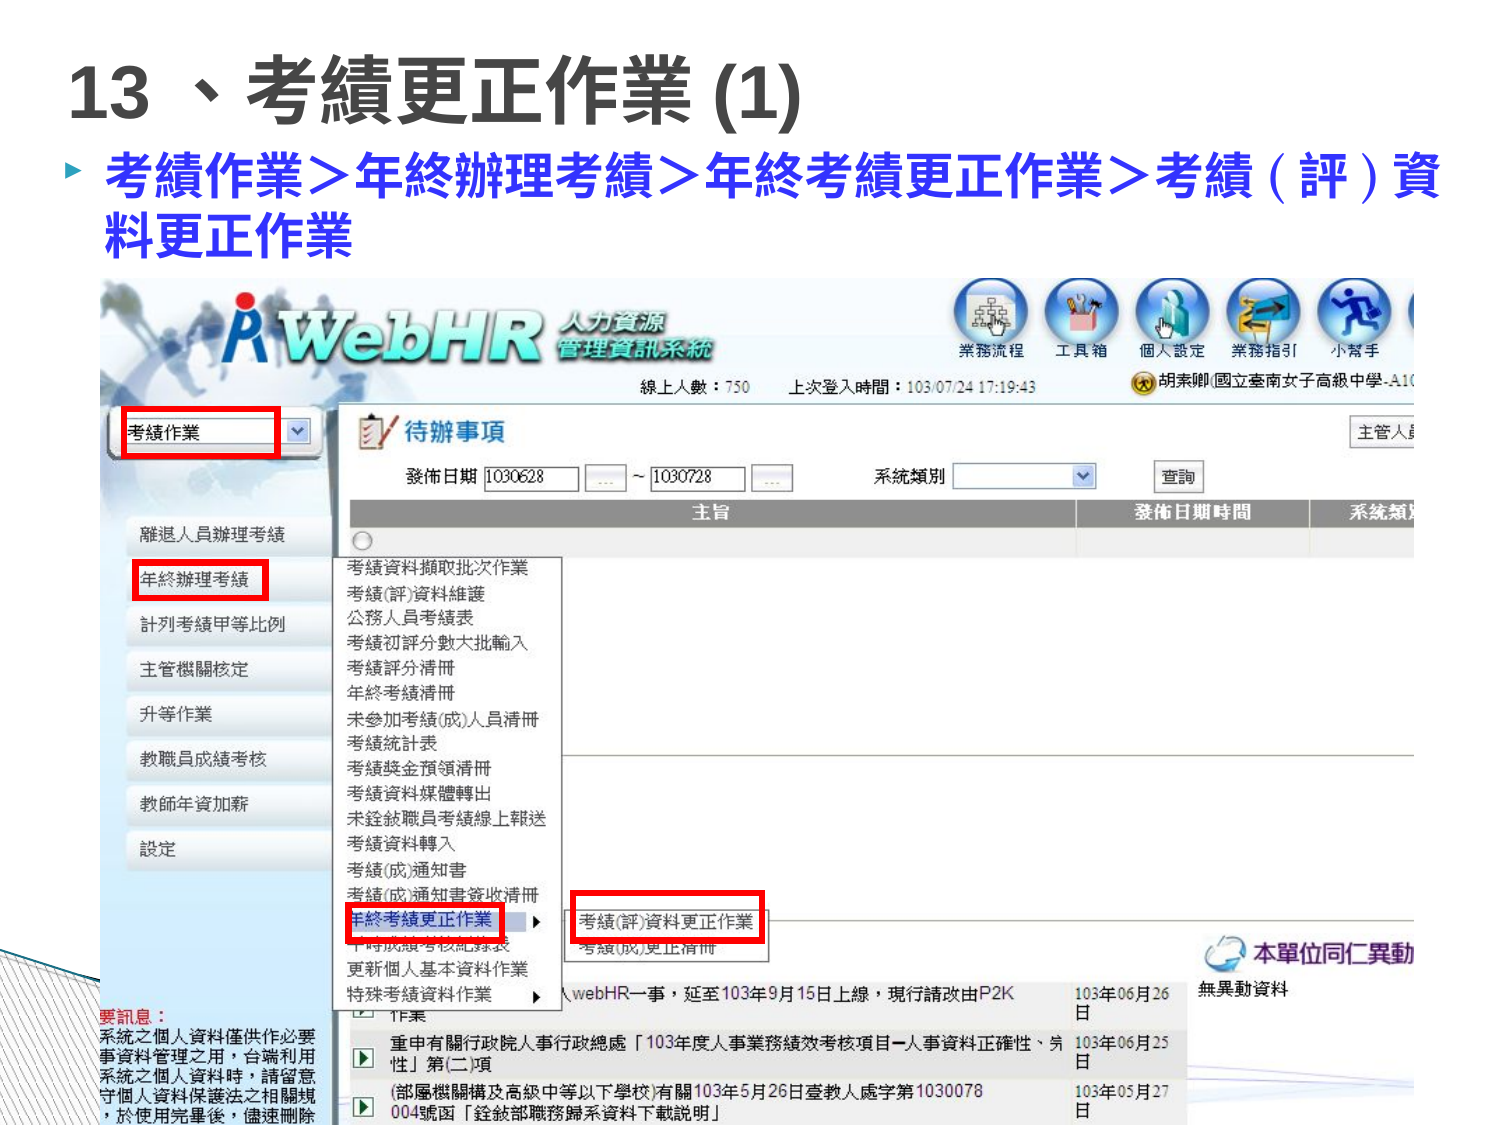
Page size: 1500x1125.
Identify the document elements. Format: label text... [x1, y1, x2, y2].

picture [0, 278, 1414, 1125]
text_box 13、考績更正作業(1) [53, 30, 1063, 147]
list 考績作業＞年終辦理考績＞年終考績更正作業＞考績(評)資料更正作業 [29, 137, 1471, 1102]
